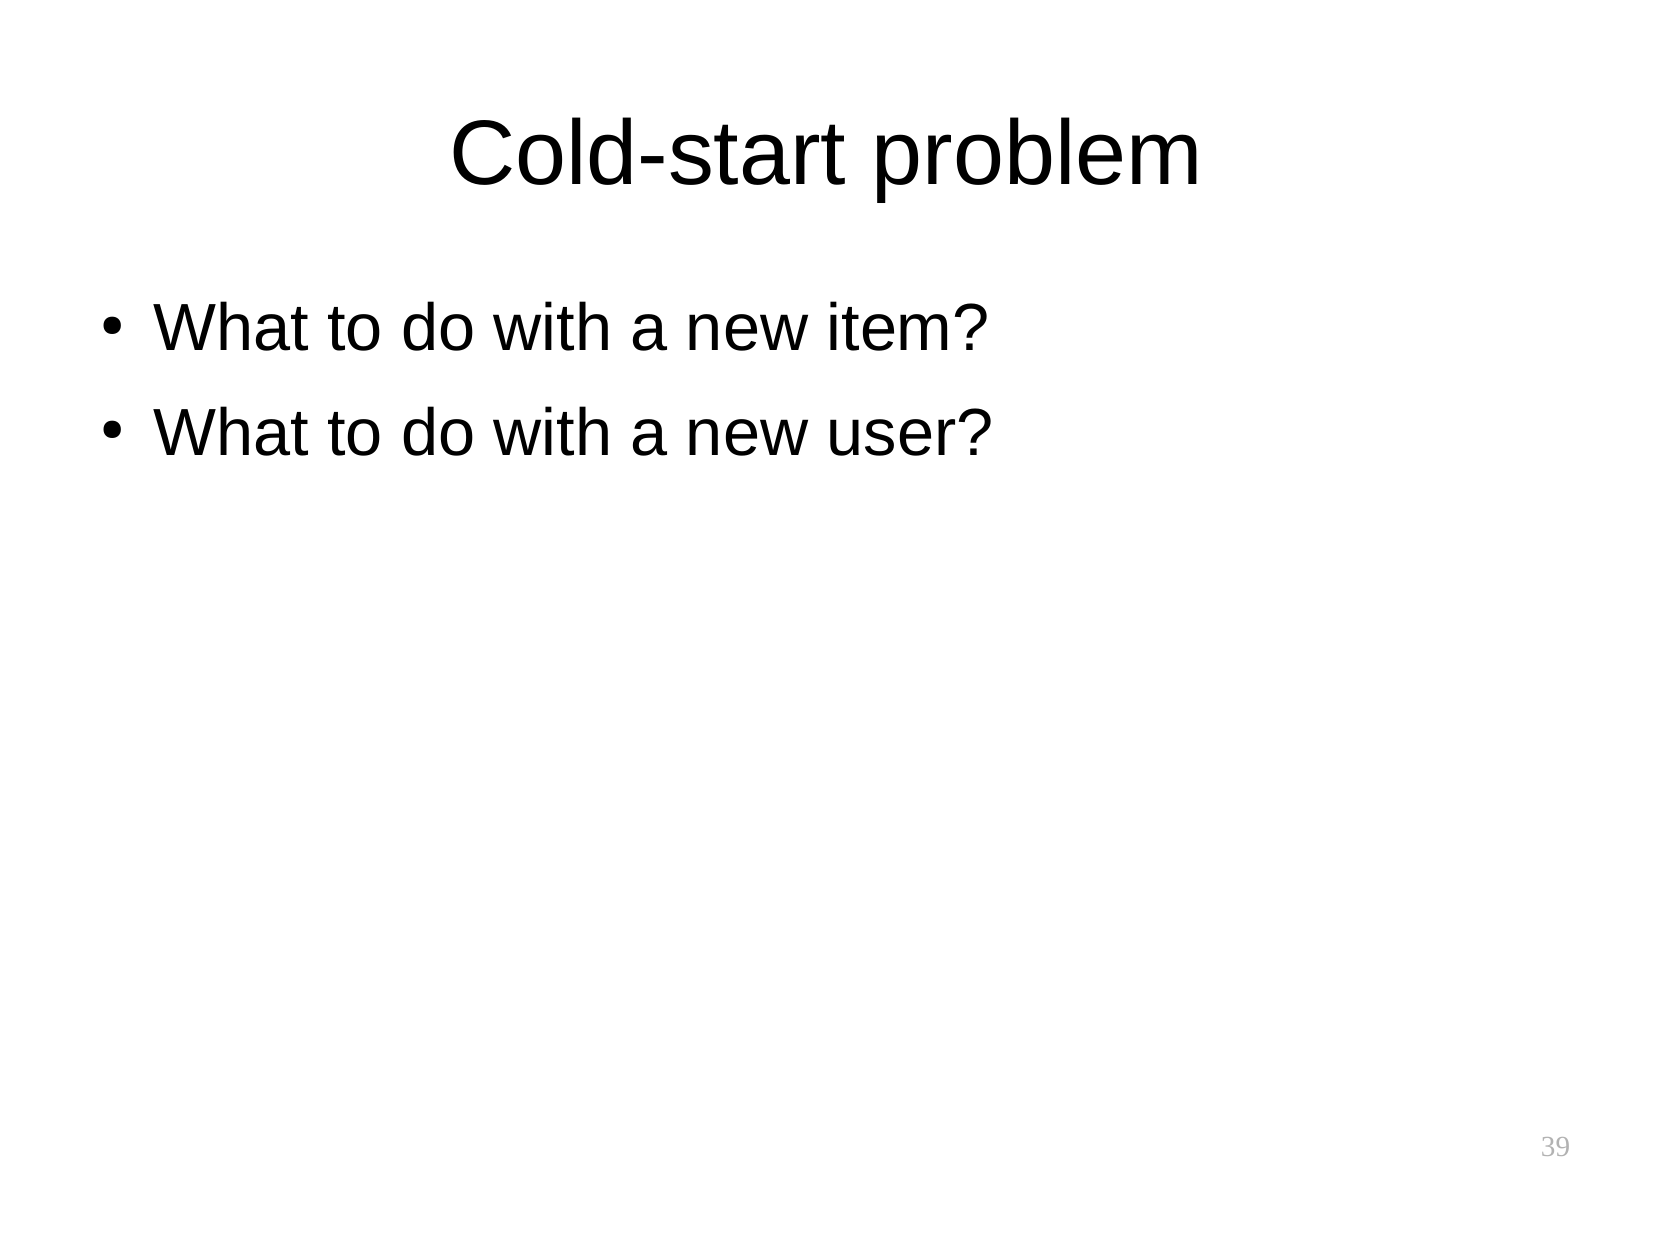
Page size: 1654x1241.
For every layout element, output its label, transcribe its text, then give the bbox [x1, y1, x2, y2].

title Cold-start problem [82, 49, 1571, 257]
list What to do with a new item? What to do with a new user? [82, 290, 1571, 1010]
